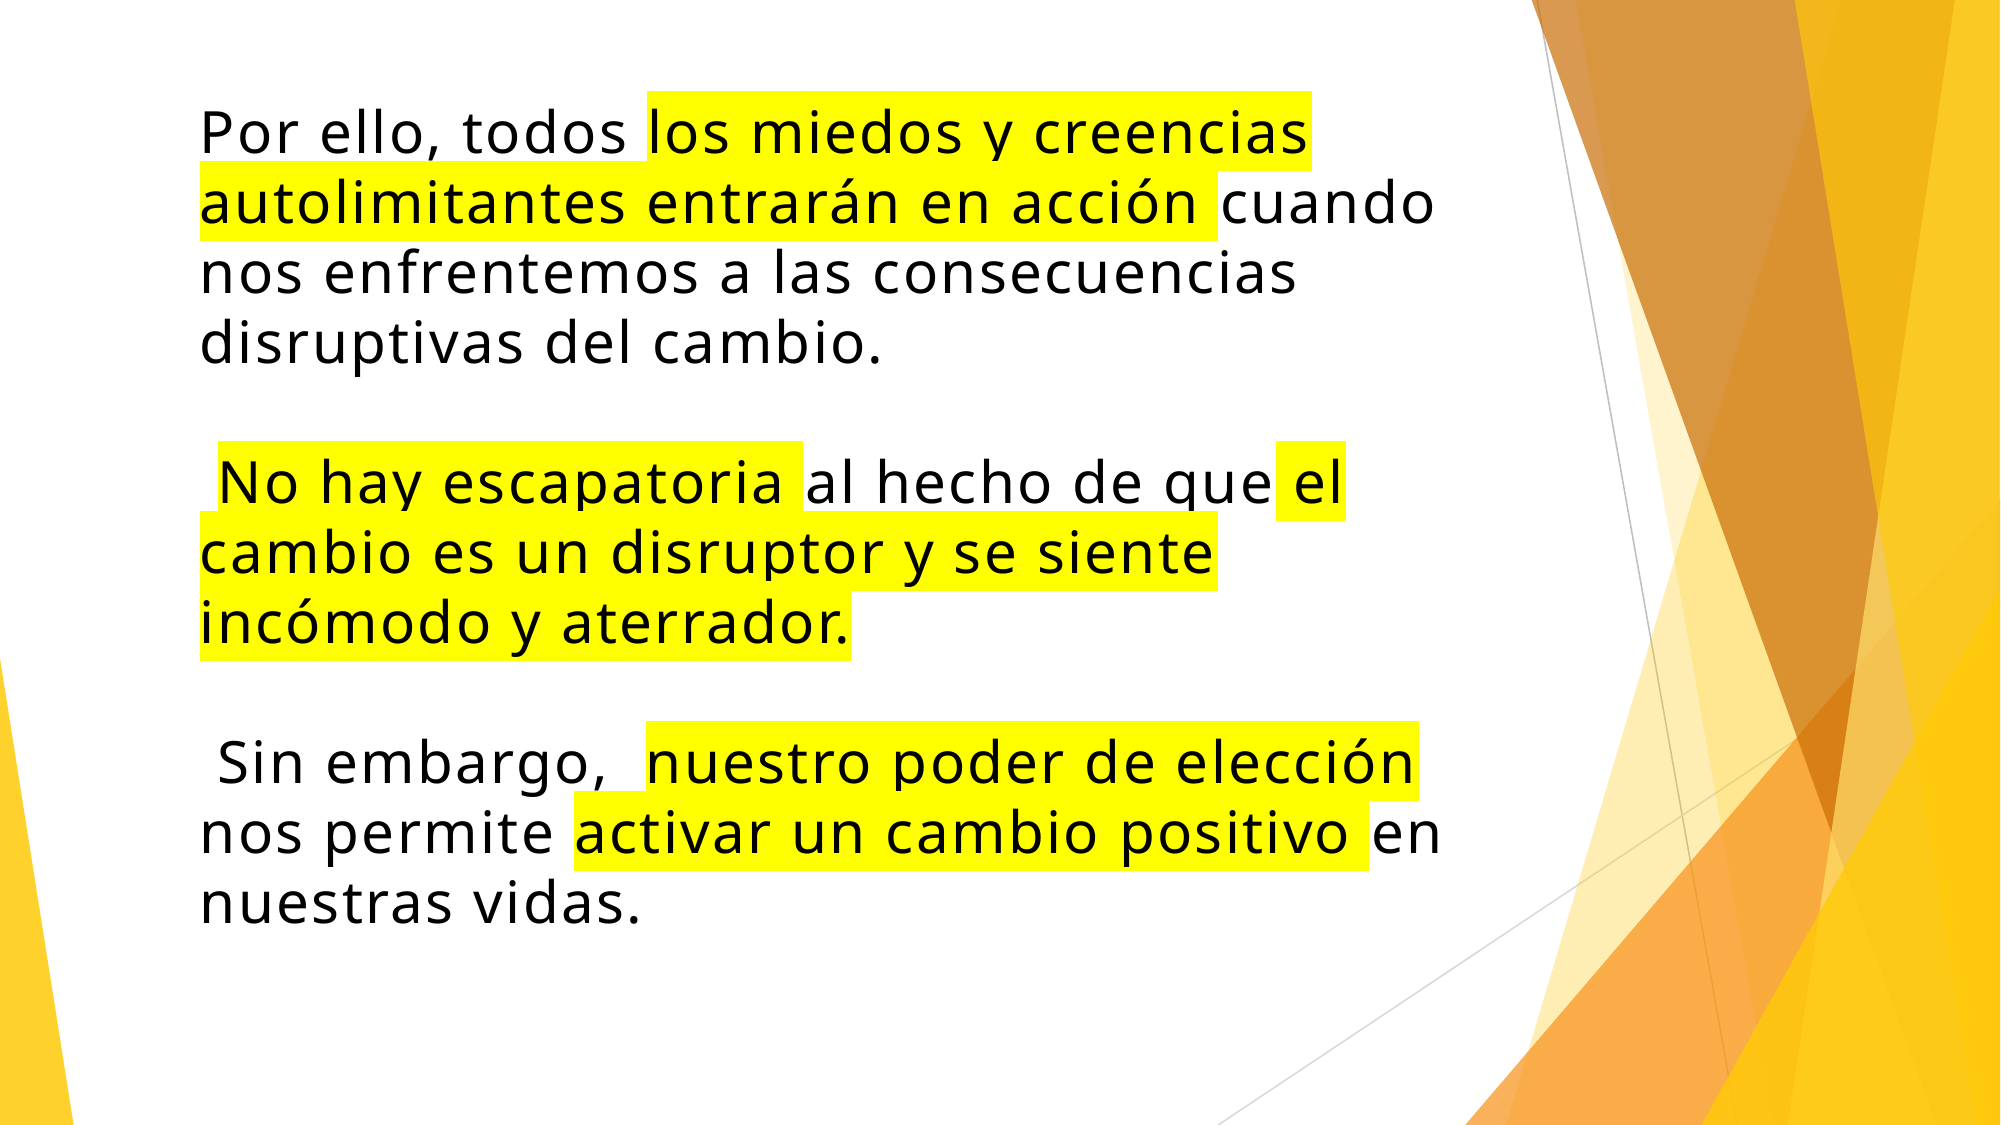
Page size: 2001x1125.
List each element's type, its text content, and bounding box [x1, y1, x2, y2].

text_box Por ello, todos los miedos y creencias autolimitantes entrarán en acción cuando nos enfrentemos a las consecuencias disruptivas del cambio. No hay escapatoria al hecho de que el cambio es un disruptor y se siente incómodo y aterrador. Sin embargo, nuestro poder de elección nos permite activar un cambio positivo en nuestras vidas. [184, 87, 1535, 997]
